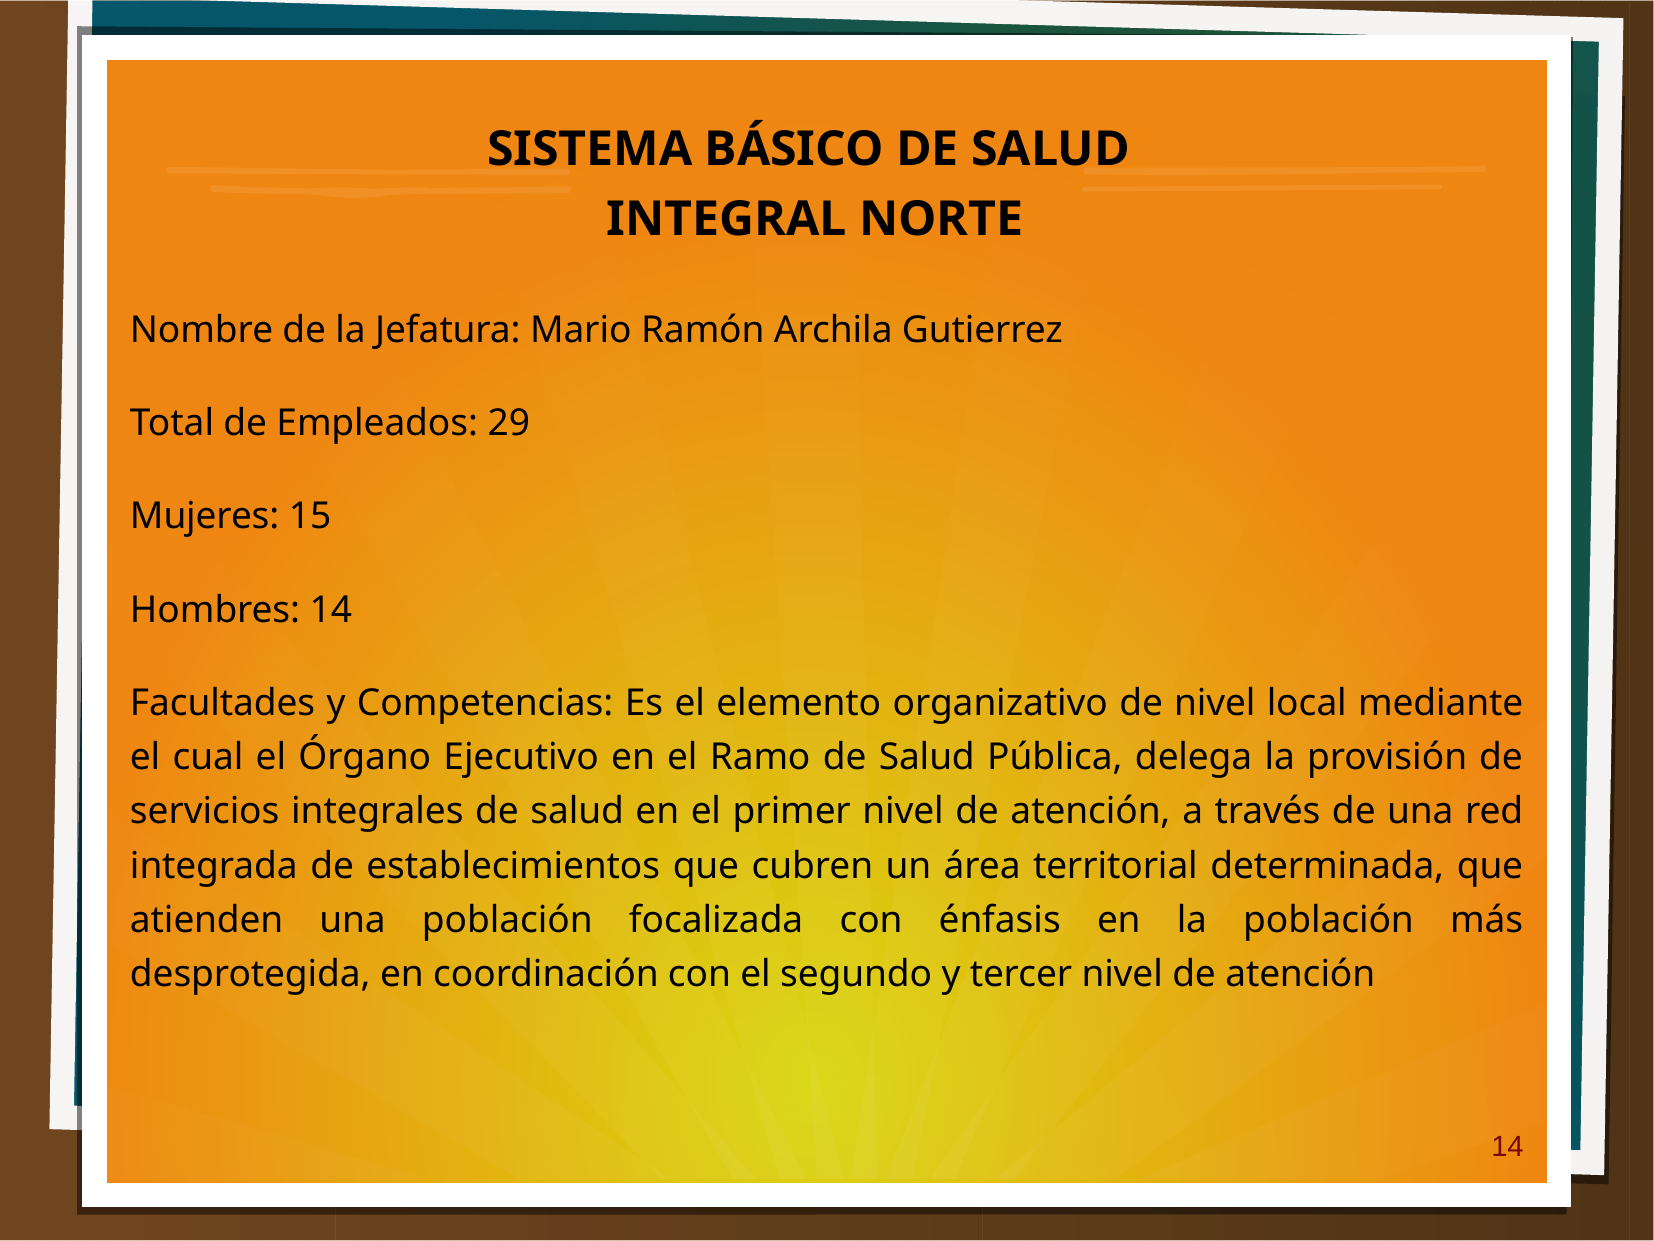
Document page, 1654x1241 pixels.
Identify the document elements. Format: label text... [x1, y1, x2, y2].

text_box Nombre de la Jefatura: Mario Ramón Archila Gutierrez Total de Empleados: 29 Mujeres: 15 Hombres: 14 Facultades y Competencias: Es el elemento organizativo de nivel local mediante el cual el Órgano Ejecutivo en el Ramo de Salud Pública, delega la provisión de servicios integrales de salud en el primer nivel de atención, a través de una red integrada de establecimientos que cubren un área territorial determinada, que atienden una población focalizada con énfasis en la población más desprotegida, en coordinación con el segundo y tercer nivel de atención [129, 299, 1524, 1019]
title SISTEMA BÁSICO DE SALUD INTEGRAL NORTE [82, 36, 1536, 252]
